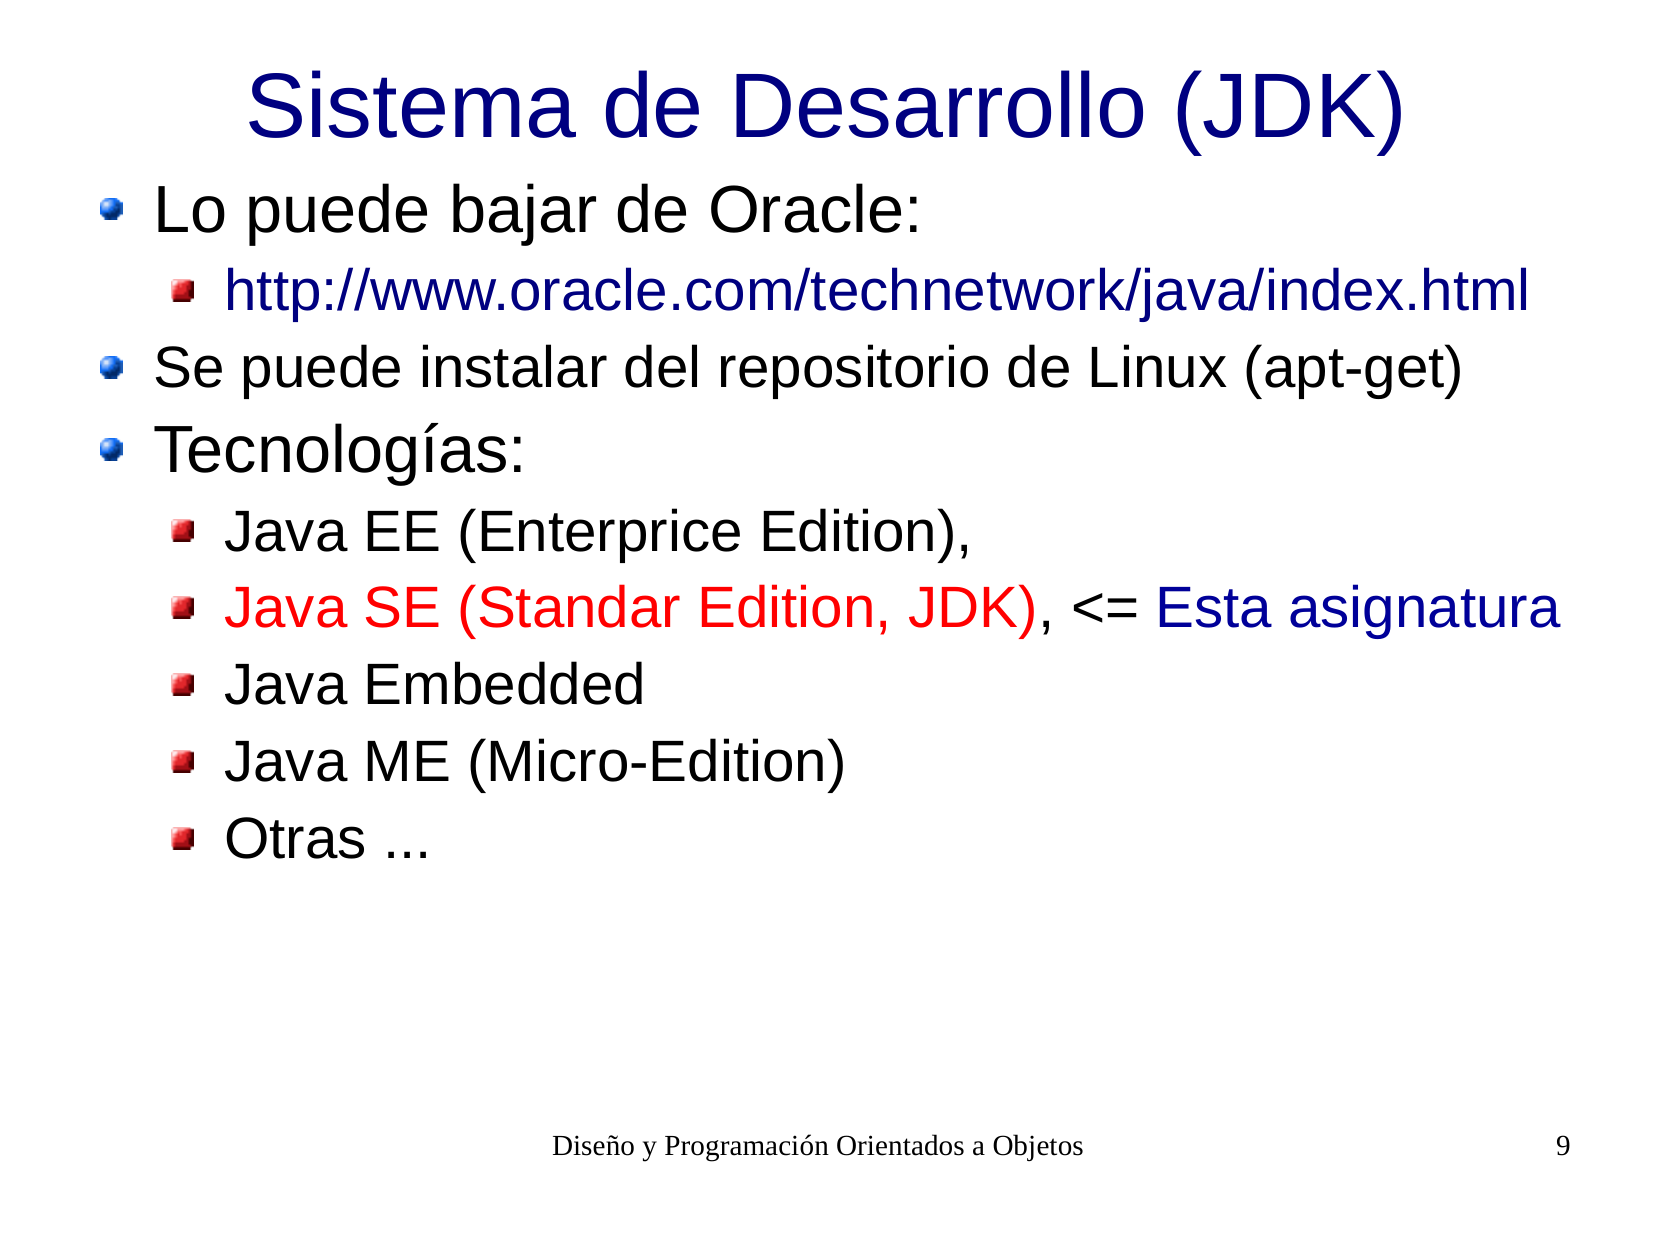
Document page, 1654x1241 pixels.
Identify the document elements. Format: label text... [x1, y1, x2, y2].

list Lo puede bajar de Oracle: http://www.oracle.com/technetwork/java/index.html Se puede instalar del repositorio de Linux (apt-get) Tecnologías: Java EE (Enterprice Edition), Java SE (Standar Edition, JDK), <= Esta asignatura Java Embedded Java ME (Micro-Edition) Otras ... [82, 171, 1571, 1126]
title Sistema de Desarrollo (JDK) [82, 44, 1571, 159]
